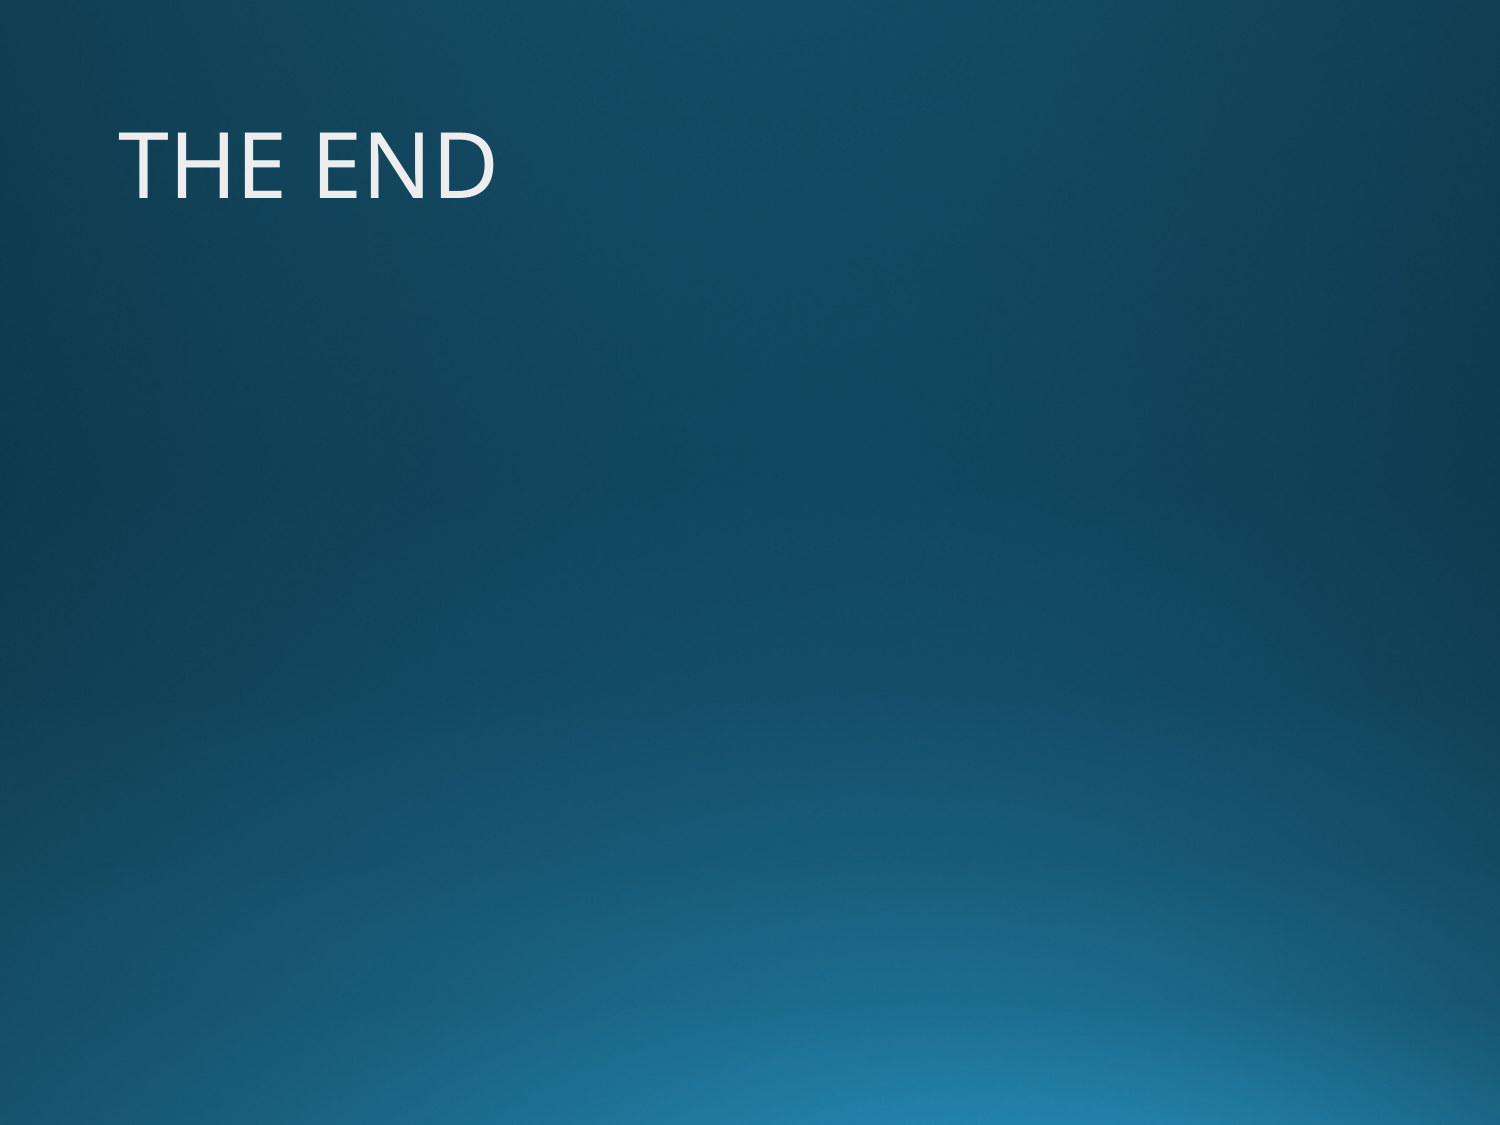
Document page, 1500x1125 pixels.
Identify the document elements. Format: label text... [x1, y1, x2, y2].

picture [0, 0, 1500, 1125]
title THE END [103, 59, 1397, 278]
